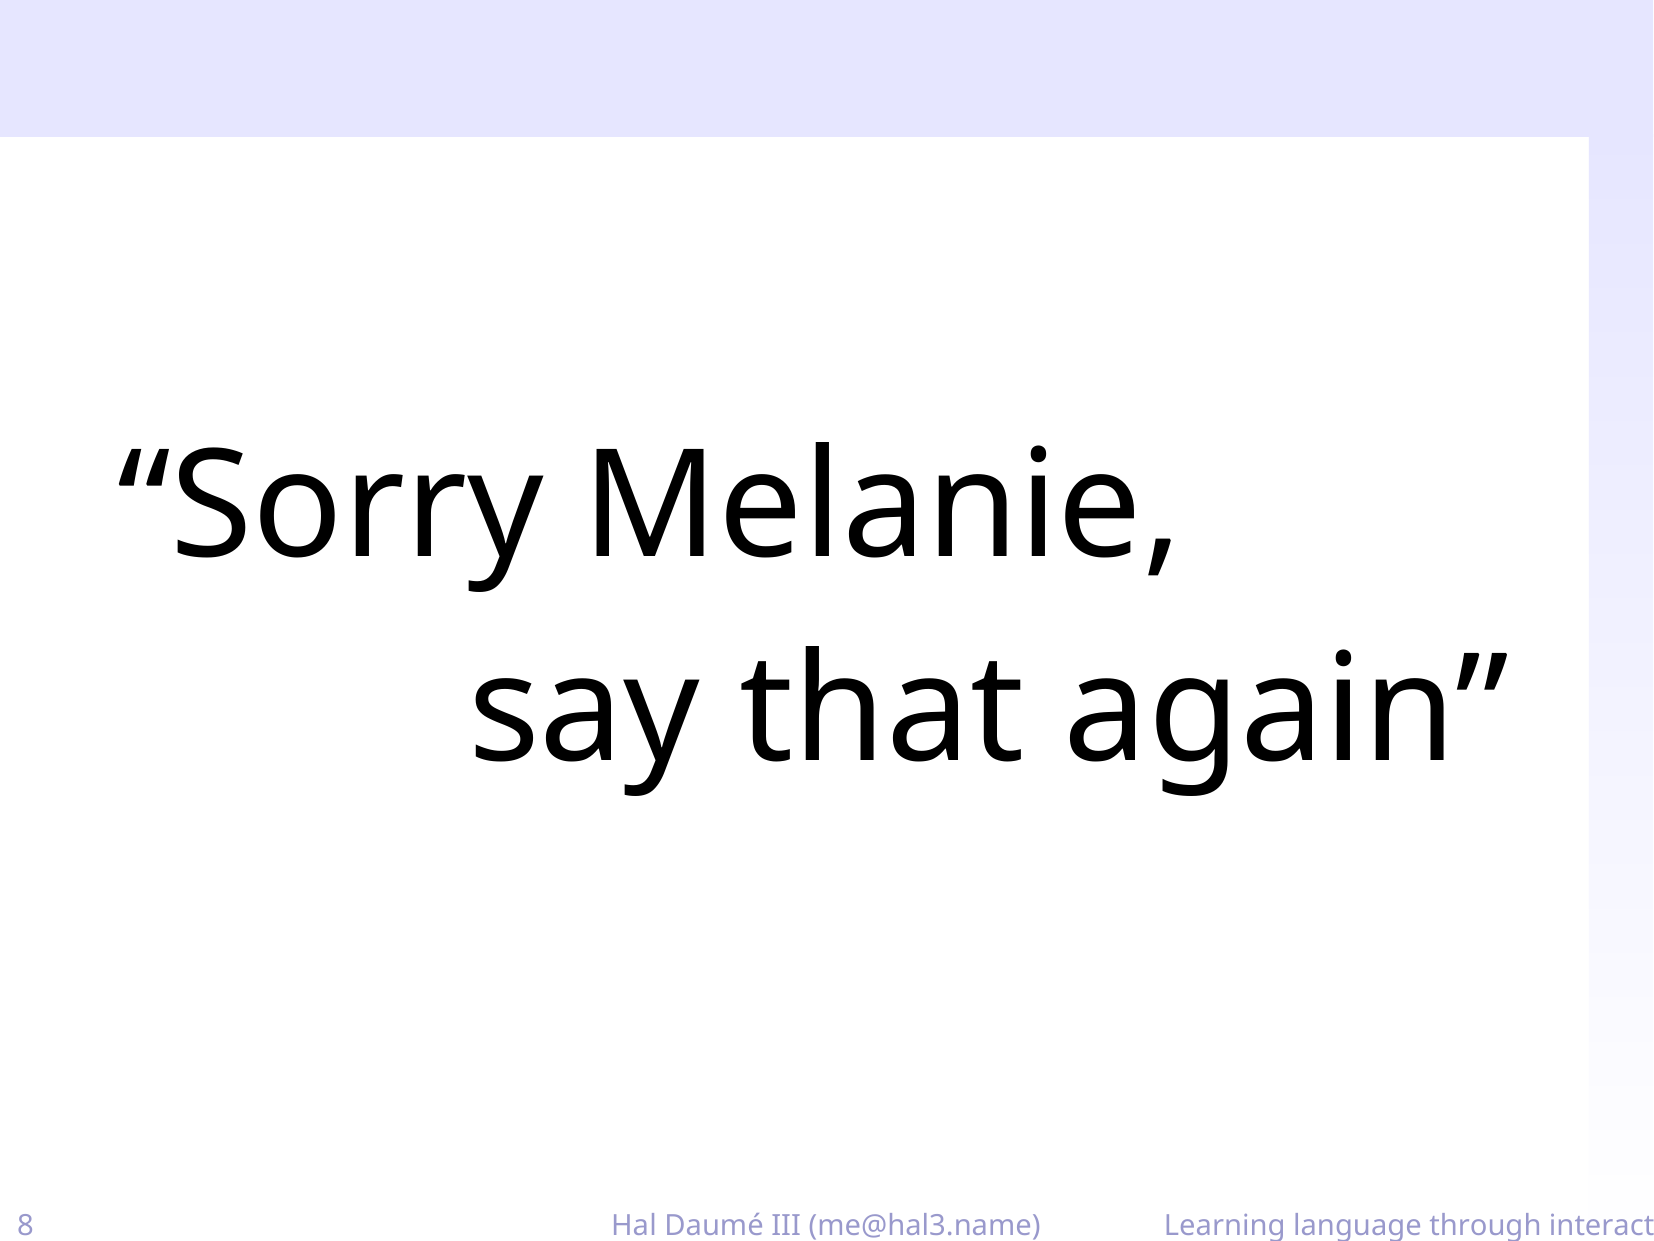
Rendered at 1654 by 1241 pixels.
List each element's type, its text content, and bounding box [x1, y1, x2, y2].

text_box “Sorry Melanie, say that again” [117, 396, 1527, 745]
